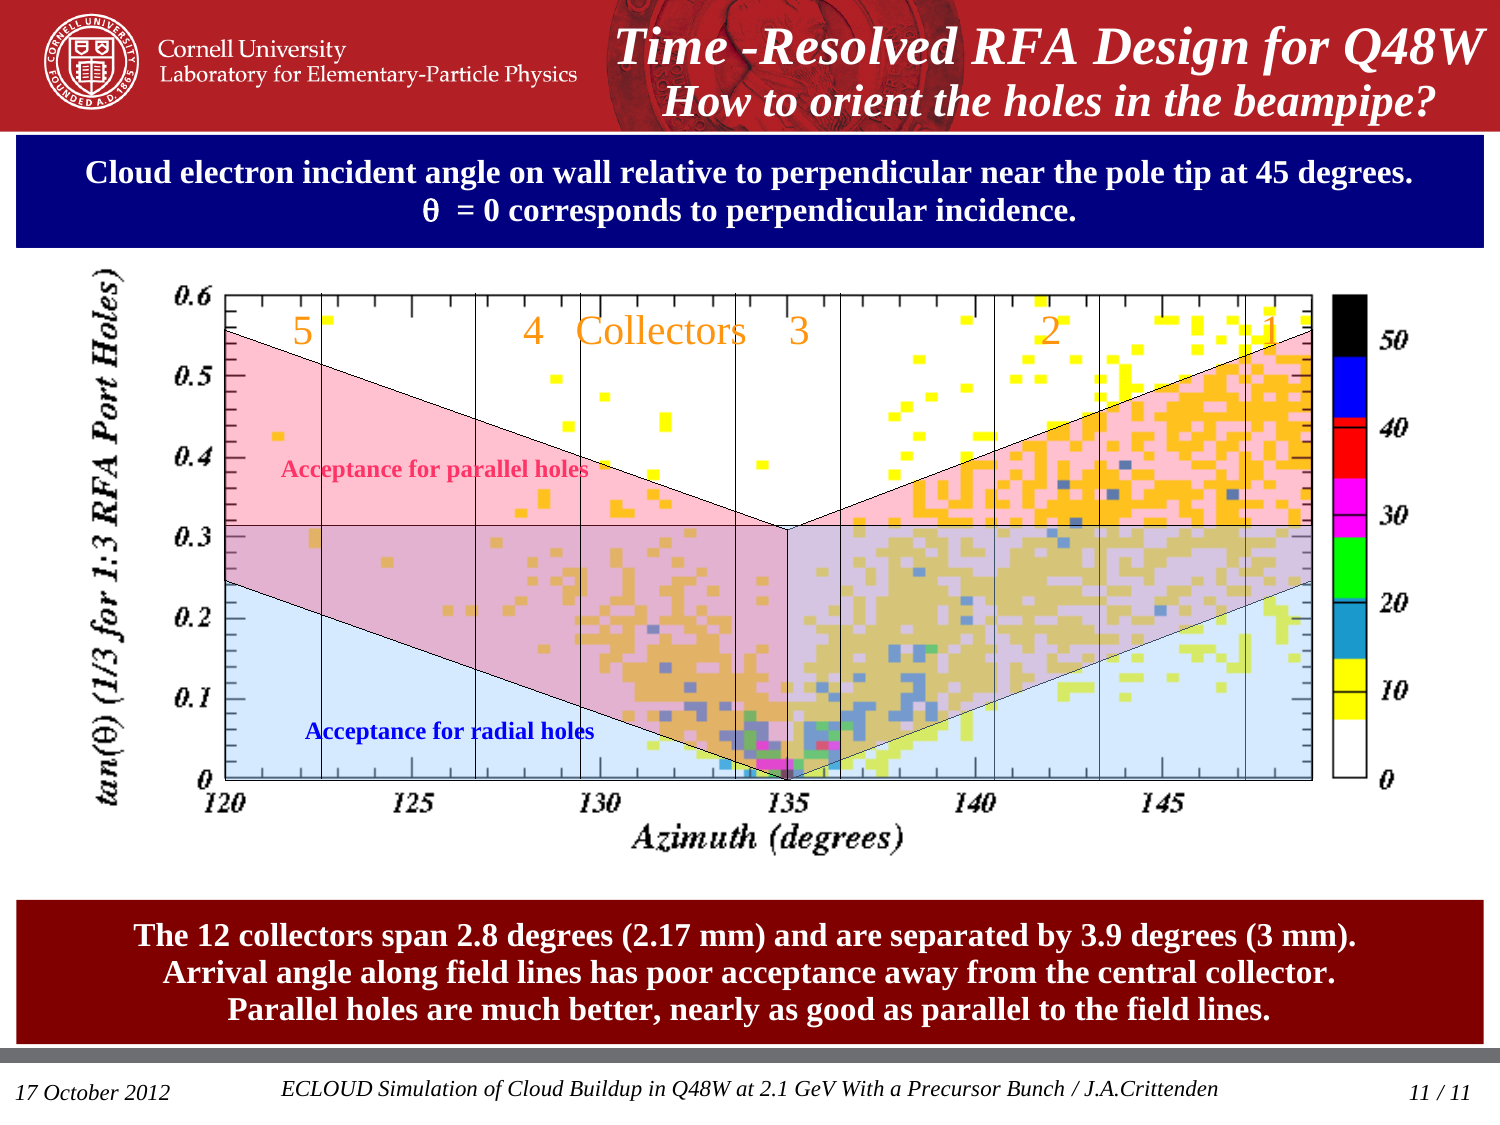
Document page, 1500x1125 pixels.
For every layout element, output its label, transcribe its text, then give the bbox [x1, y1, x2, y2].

title Time -Resolved RFA Design for Q48W How to orient the holes in the beampipe? [600, 7, 1500, 136]
text_box Acceptance for radial holes [262, 712, 638, 751]
text_box [476, 488, 580, 712]
text_box The 12 collectors span 2.8 degrees (2.17 mm) and are separated by 3.9 degrees (3 mm). Arrival angle along field lines has poor acceptance away from the central collector. Parallel holes are much better, nearly as good as parallel to the field lines. [16, 899, 1484, 1045]
text_box [224, 329, 1313, 781]
text_box Acceptance for parallel holes [247, 449, 623, 488]
picture [75, 259, 1426, 863]
text_box [476, 419, 561, 449]
text_box [322, 488, 475, 712]
text_box [322, 364, 475, 449]
text_box Cloud electron incident angle on wall relative to perpendicular near the pole tip at 45 degrees. q = 0 corresponds to perpendicular incidence. [16, 135, 1484, 248]
picture [0, 0, 1500, 132]
text_box 5 4 Collectors 3 2 1 [225, 299, 1313, 362]
